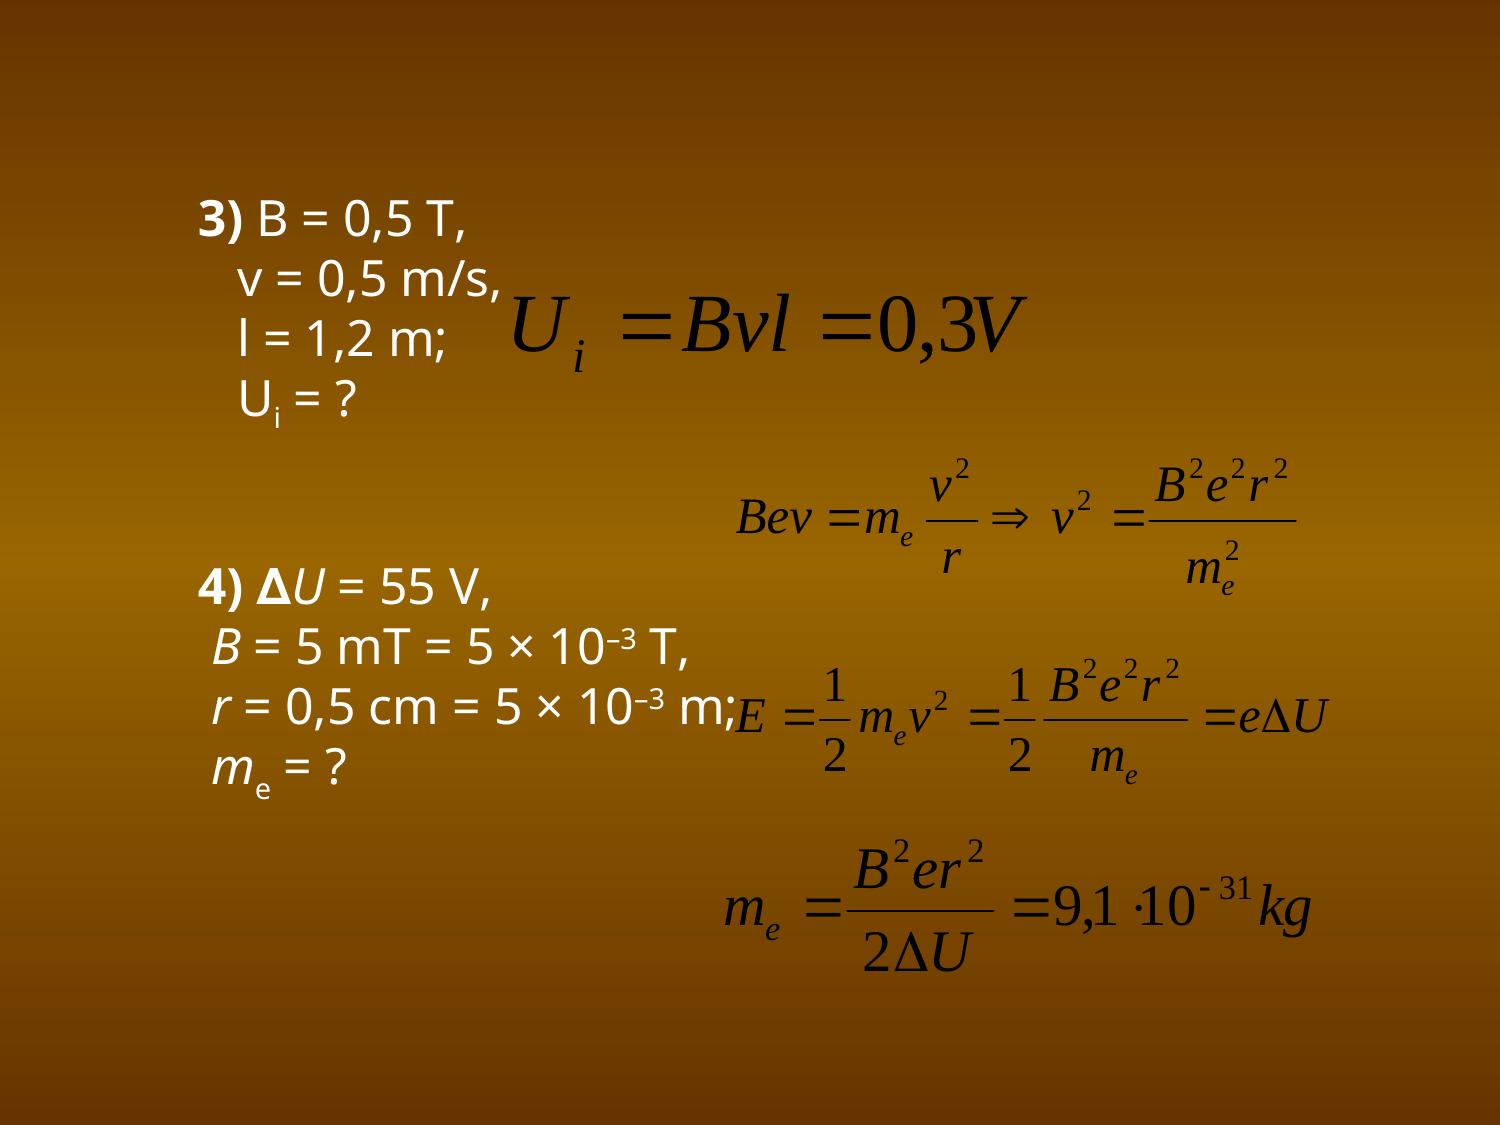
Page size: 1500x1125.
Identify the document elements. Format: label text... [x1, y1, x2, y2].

chart [726, 444, 1305, 606]
chart [714, 822, 1329, 985]
chart [501, 268, 1046, 393]
text_box 3) B = 0,5 T, v = 0,5 m/s, l = 1,2 m; Ui = ? 4) ∆U = 55 V, B = 5 mT = 5 × 10–3 T, r = 0,5 cm = 5 × 10–3 m; me = ? [183, 178, 1383, 864]
chart [726, 645, 1342, 796]
